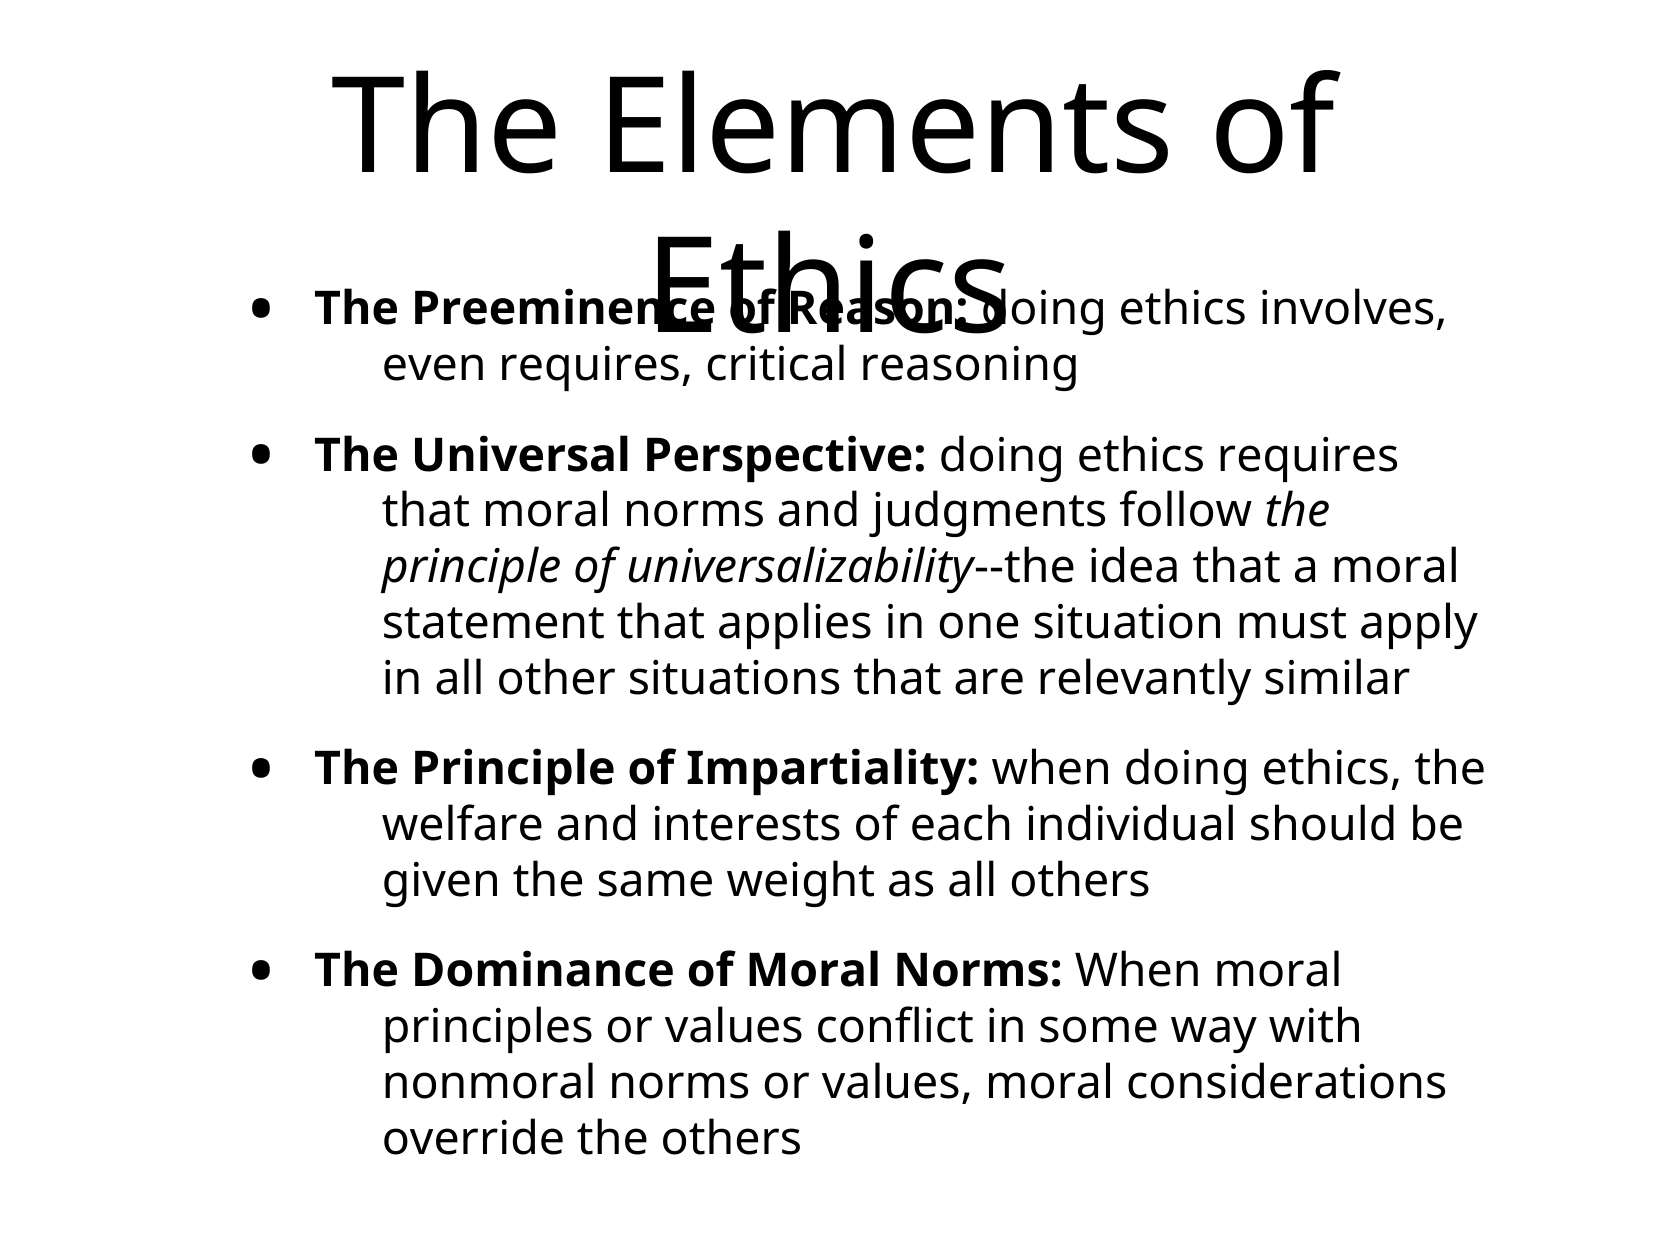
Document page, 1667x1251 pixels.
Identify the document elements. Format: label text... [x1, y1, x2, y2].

list The Preeminence of Reason: doing ethics involves, even requires, critical reasoning The Universal Perspective: doing ethics requires that moral norms and judgments follow the principle of universalizability--the idea that a moral statement that applies in one situation must apply in all other situations that are relevantly similar The Principle of Impartiality: when doing ethics, the welfare and interests of each individual should be given the same weight as all others The Dominance of Moral Norms: When moral principles or values conflict in some way with nonmoral norms or values, moral considerations override the others [162, 252, 1505, 1190]
title The Elements of Ethics [162, 33, 1505, 252]
